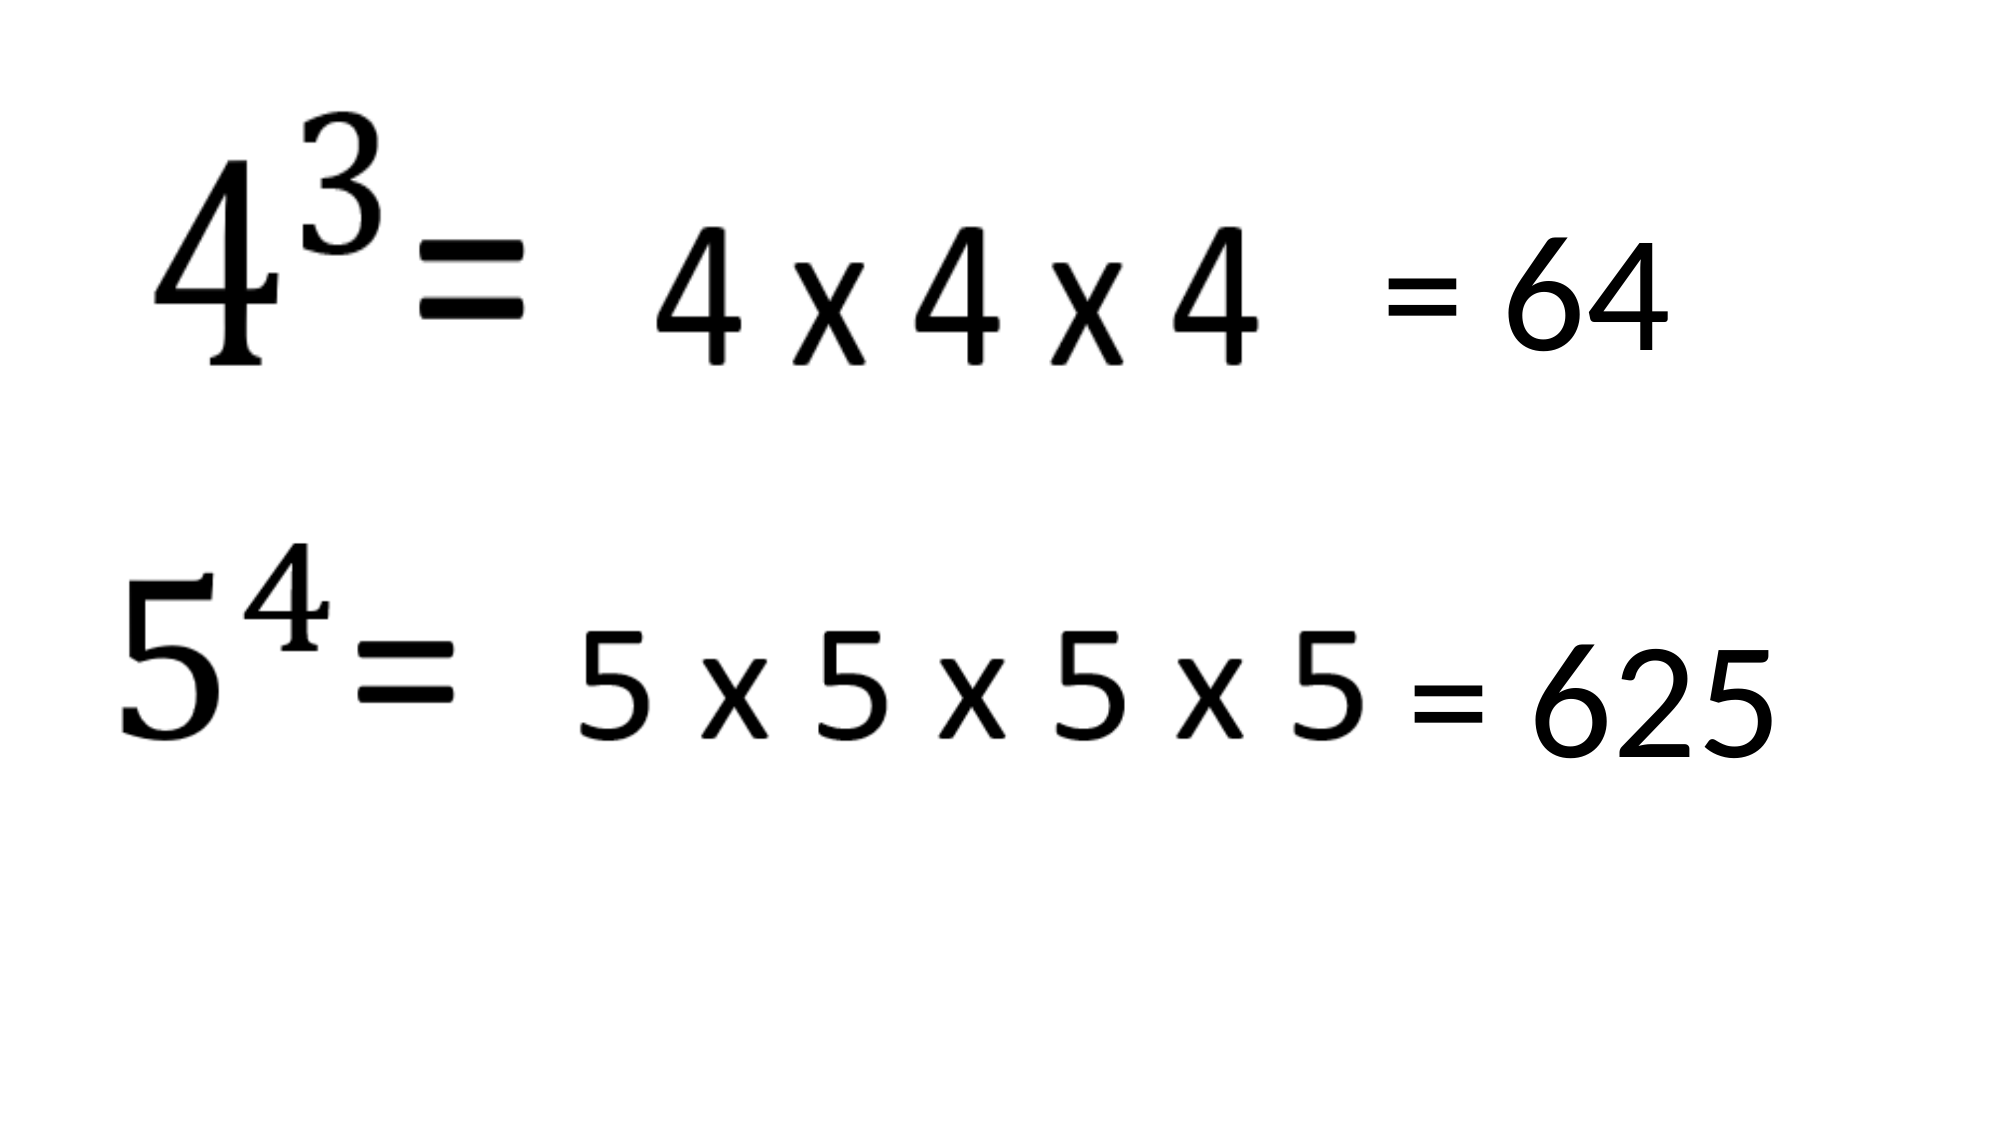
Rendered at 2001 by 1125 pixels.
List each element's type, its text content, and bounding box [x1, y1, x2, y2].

text_box = 625 [1392, 583, 1894, 801]
picture [106, 514, 1393, 801]
picture [146, 56, 1266, 448]
text_box = 64 [1366, 175, 1873, 393]
